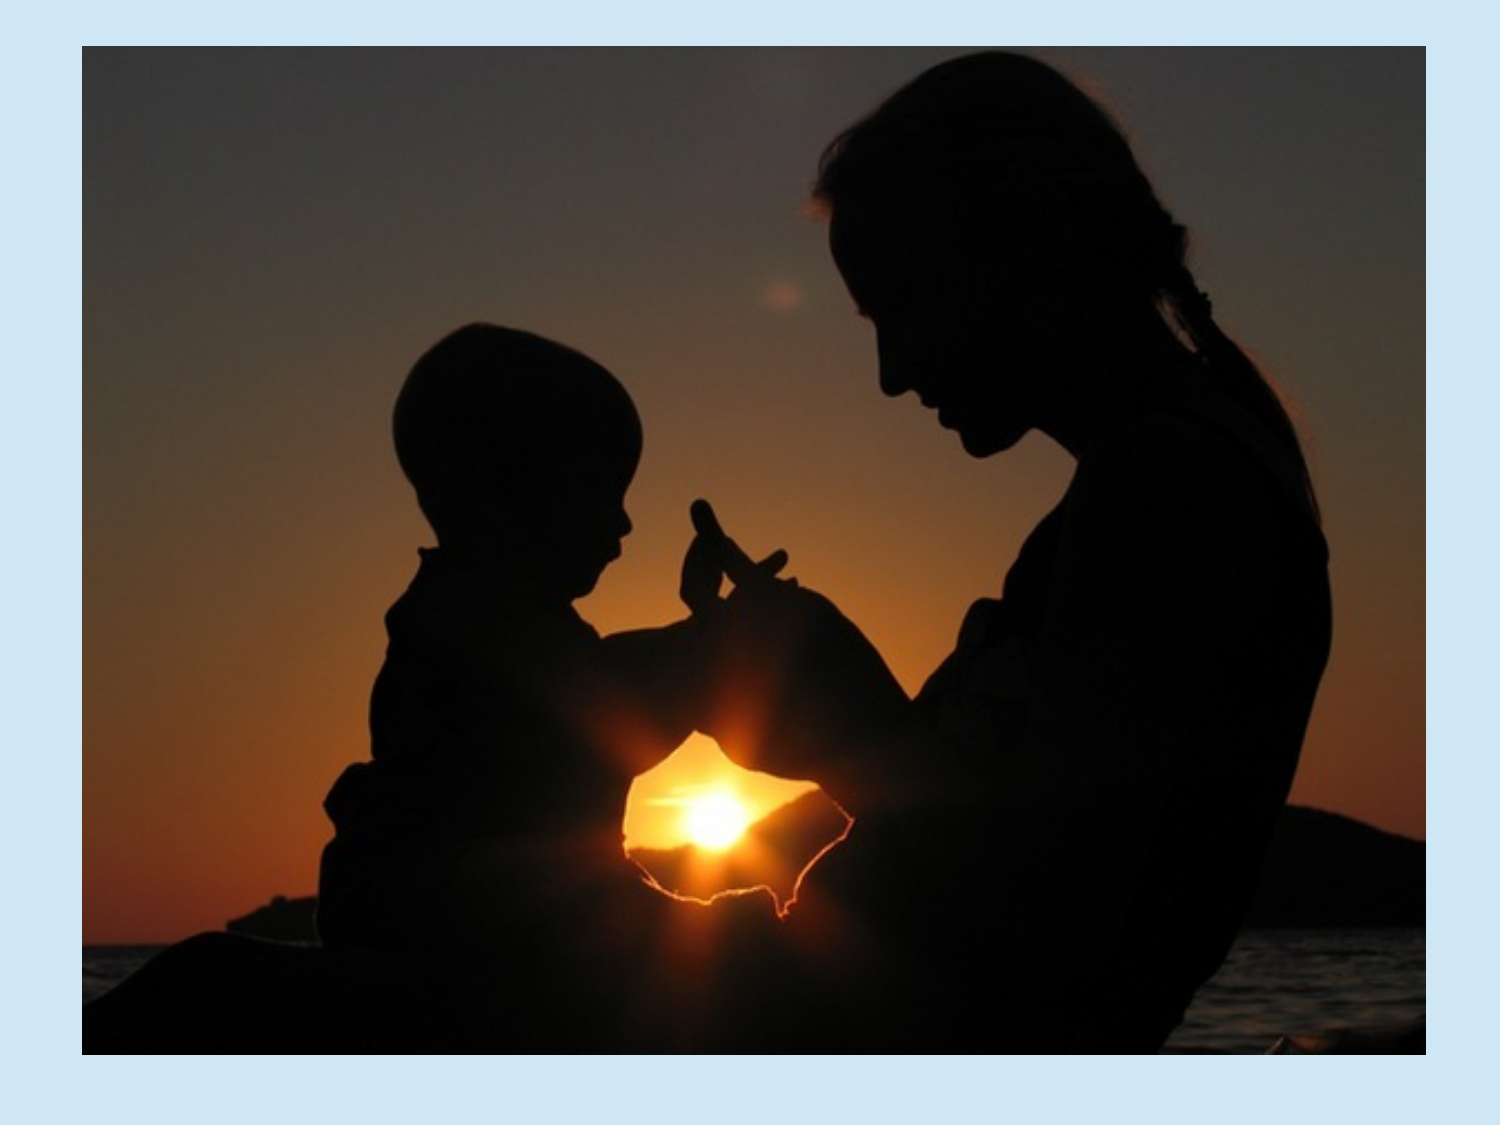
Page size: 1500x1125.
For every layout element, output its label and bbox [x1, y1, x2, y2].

picture [82, 46, 1426, 1055]
title [75, 45, 1425, 233]
